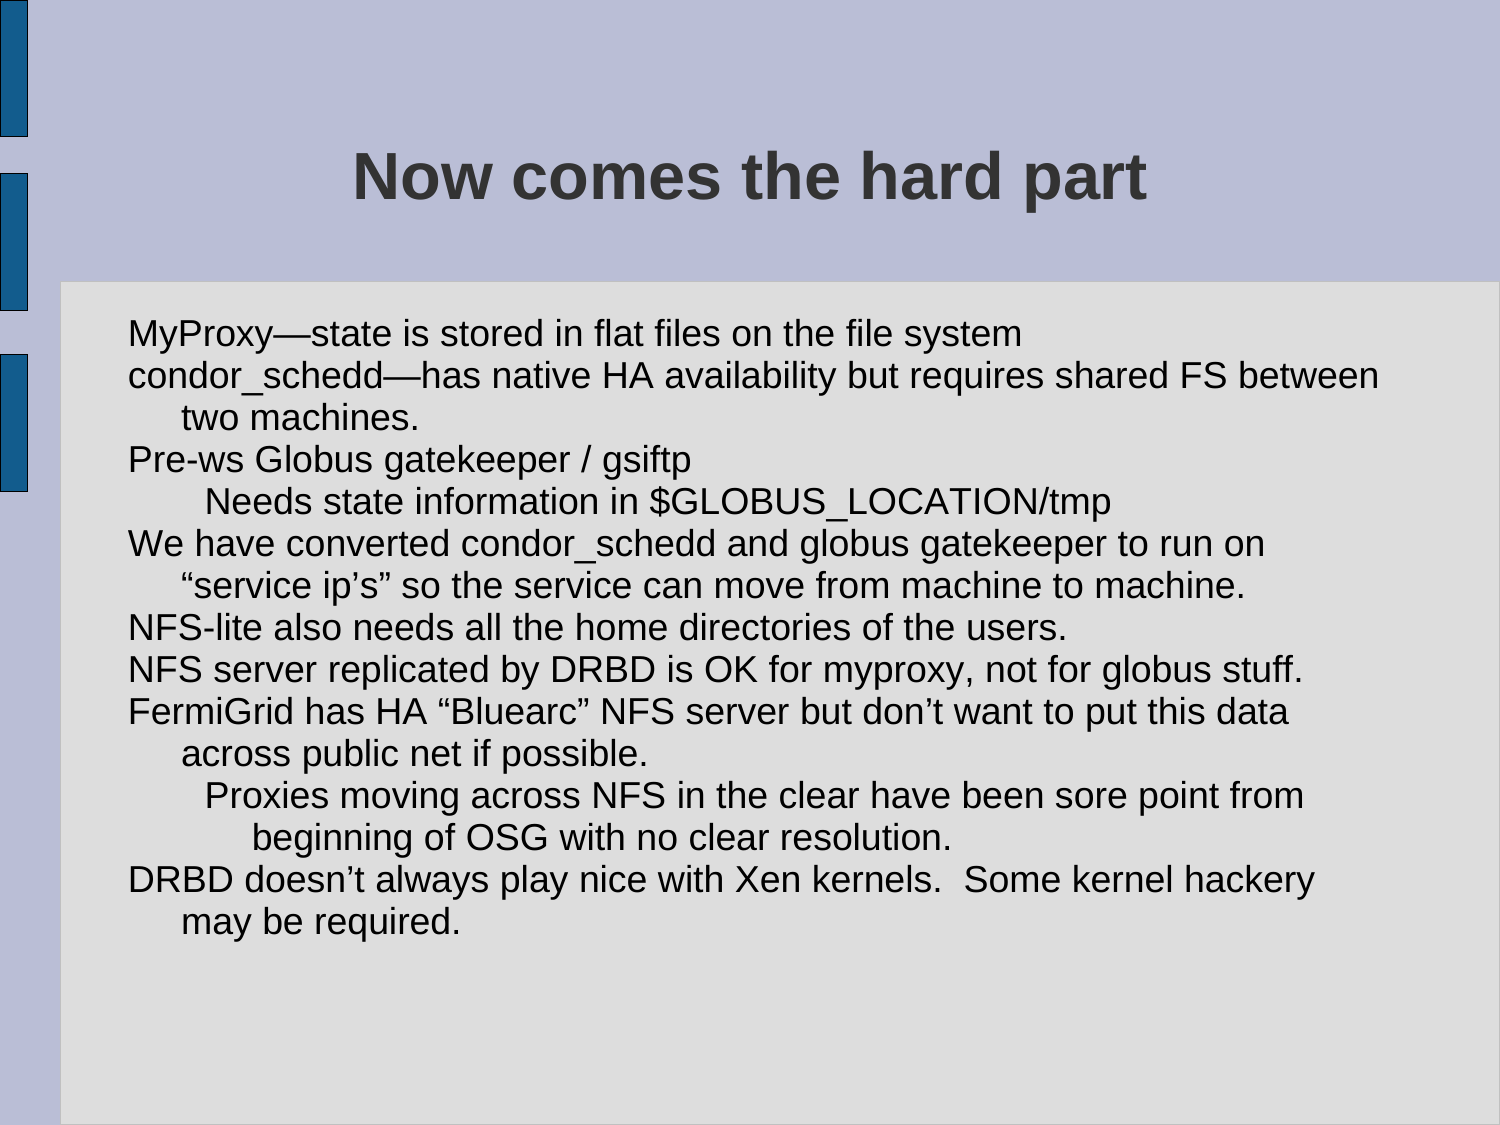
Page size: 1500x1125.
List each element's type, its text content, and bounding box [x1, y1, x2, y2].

title Now comes the hard part [110, 82, 1392, 271]
list MyProxy—state is stored in flat files on the file system condor_schedd—has native HA availability but requires shared FS between two machines. Pre-ws Globus gatekeeper / gsiftp Needs state information in $GLOBUS_LOCATION/tmp We have converted condor_schedd and globus gatekeeper to run on “service ip’s” so the service can move from machine to machine. NFS-lite also needs all the home directories of the users. NFS server replicated by DRBD is OK for myproxy, not for globus stuff. FermiGrid has HA “Bluearc” NFS server but don’t want to put this data across public net if possible. Proxies moving across NFS in the clear have been sore point from beginning of OSG with no clear resolution. DRBD doesn’t always play nice with Xen kernels. Some kernel hackery may be required. [110, 312, 1392, 1022]
